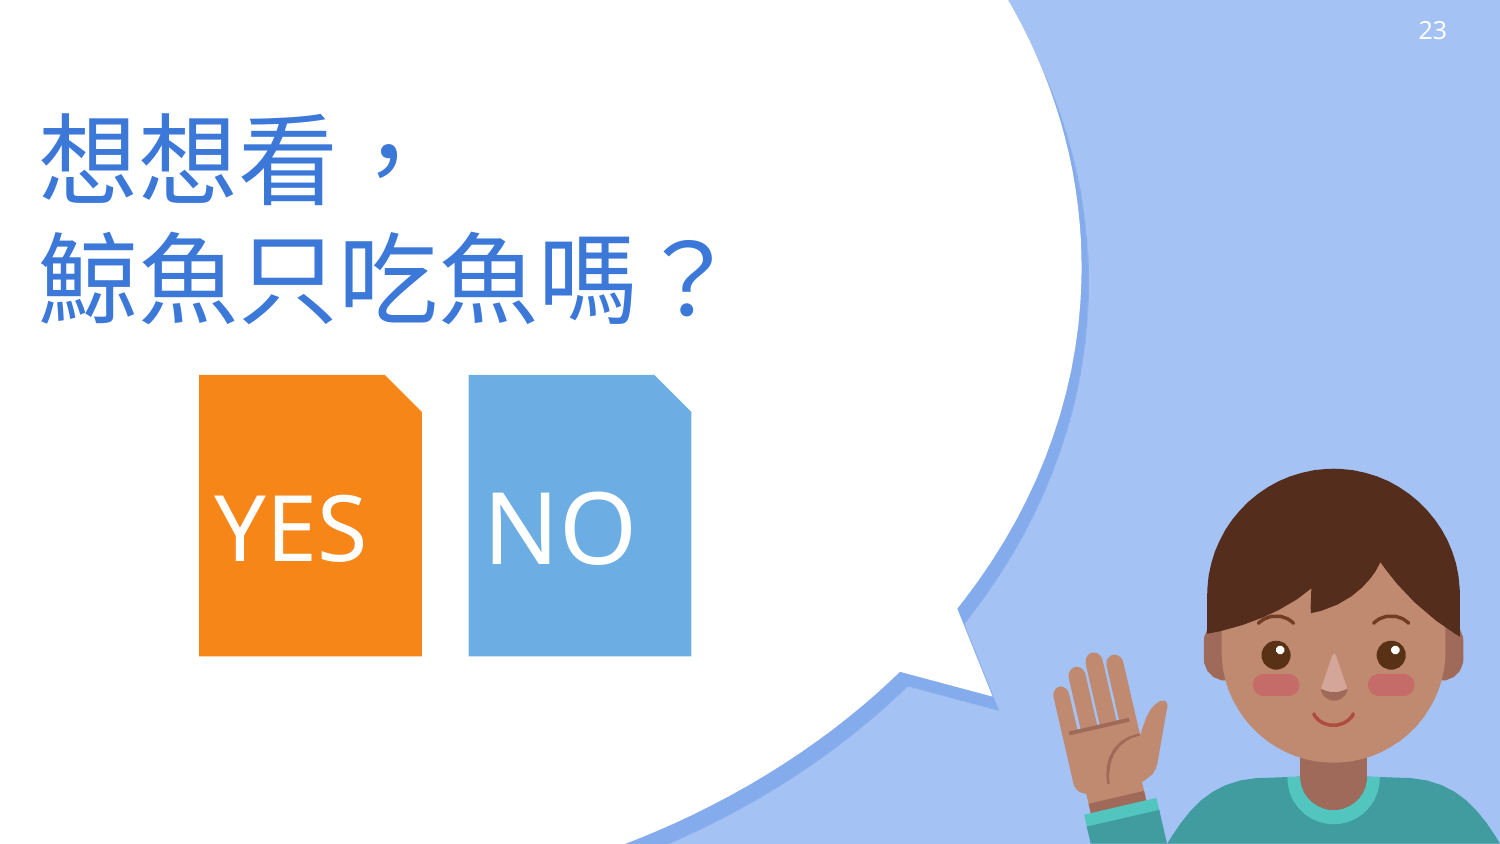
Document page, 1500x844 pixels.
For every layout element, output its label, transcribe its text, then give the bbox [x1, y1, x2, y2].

text_box 23 [1403, 0, 1494, 65]
text_box YES [199, 374, 422, 657]
text_box [1053, 468, 1500, 844]
title 9 [1183, 676, 1300, 819]
text_box NO [468, 374, 692, 657]
text_box 想想看， 鯨魚只吃魚嗎？ [23, 82, 1172, 273]
